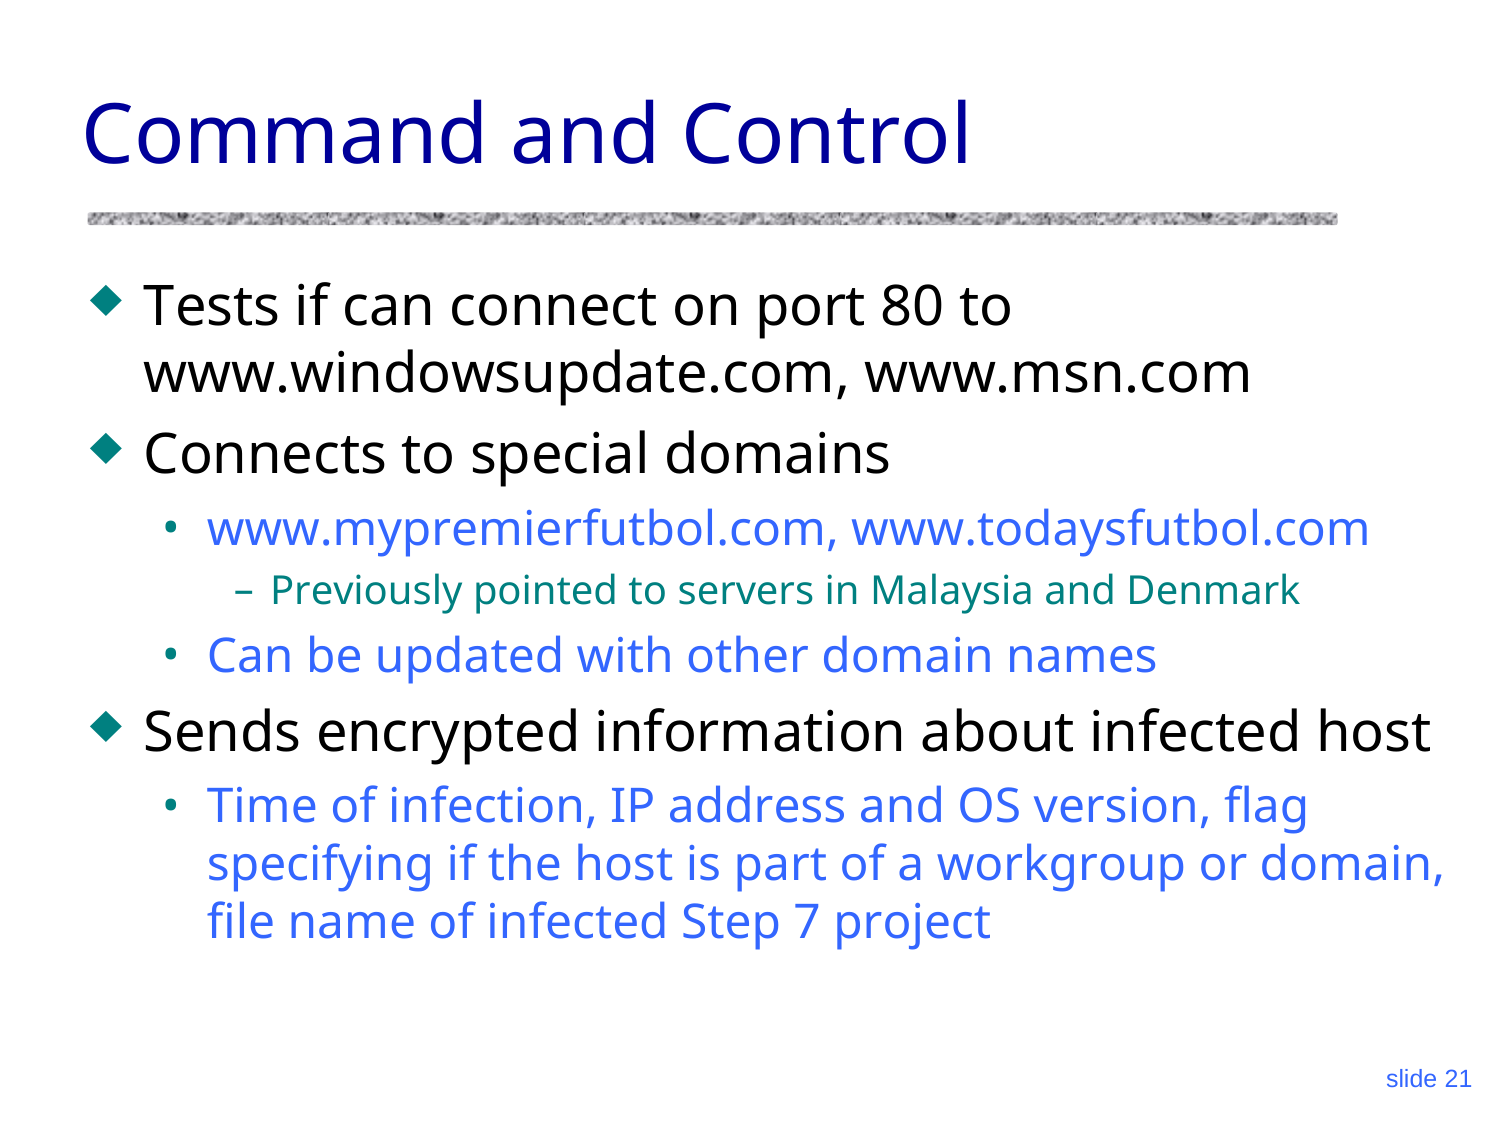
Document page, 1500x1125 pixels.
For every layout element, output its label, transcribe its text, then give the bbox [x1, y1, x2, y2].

list Tests if can connect on port 80 to www.windowsupdate.com, www.msn.com Connects to special domains www.mypremierfutbol.com, www.todaysfutbol.com Previously pointed to servers in Malaysia and Denmark Can be updated with other domain names Sends encrypted information about infected host Time of infection, IP address and OS version, flag specifying if the host is part of a workgroup or domain, file name of infected Step 7 project [74, 262, 1463, 1026]
picture [87, 212, 1338, 226]
text_box slide <number> [1174, 1025, 1488, 1101]
title Command and Control [66, 37, 1342, 188]
